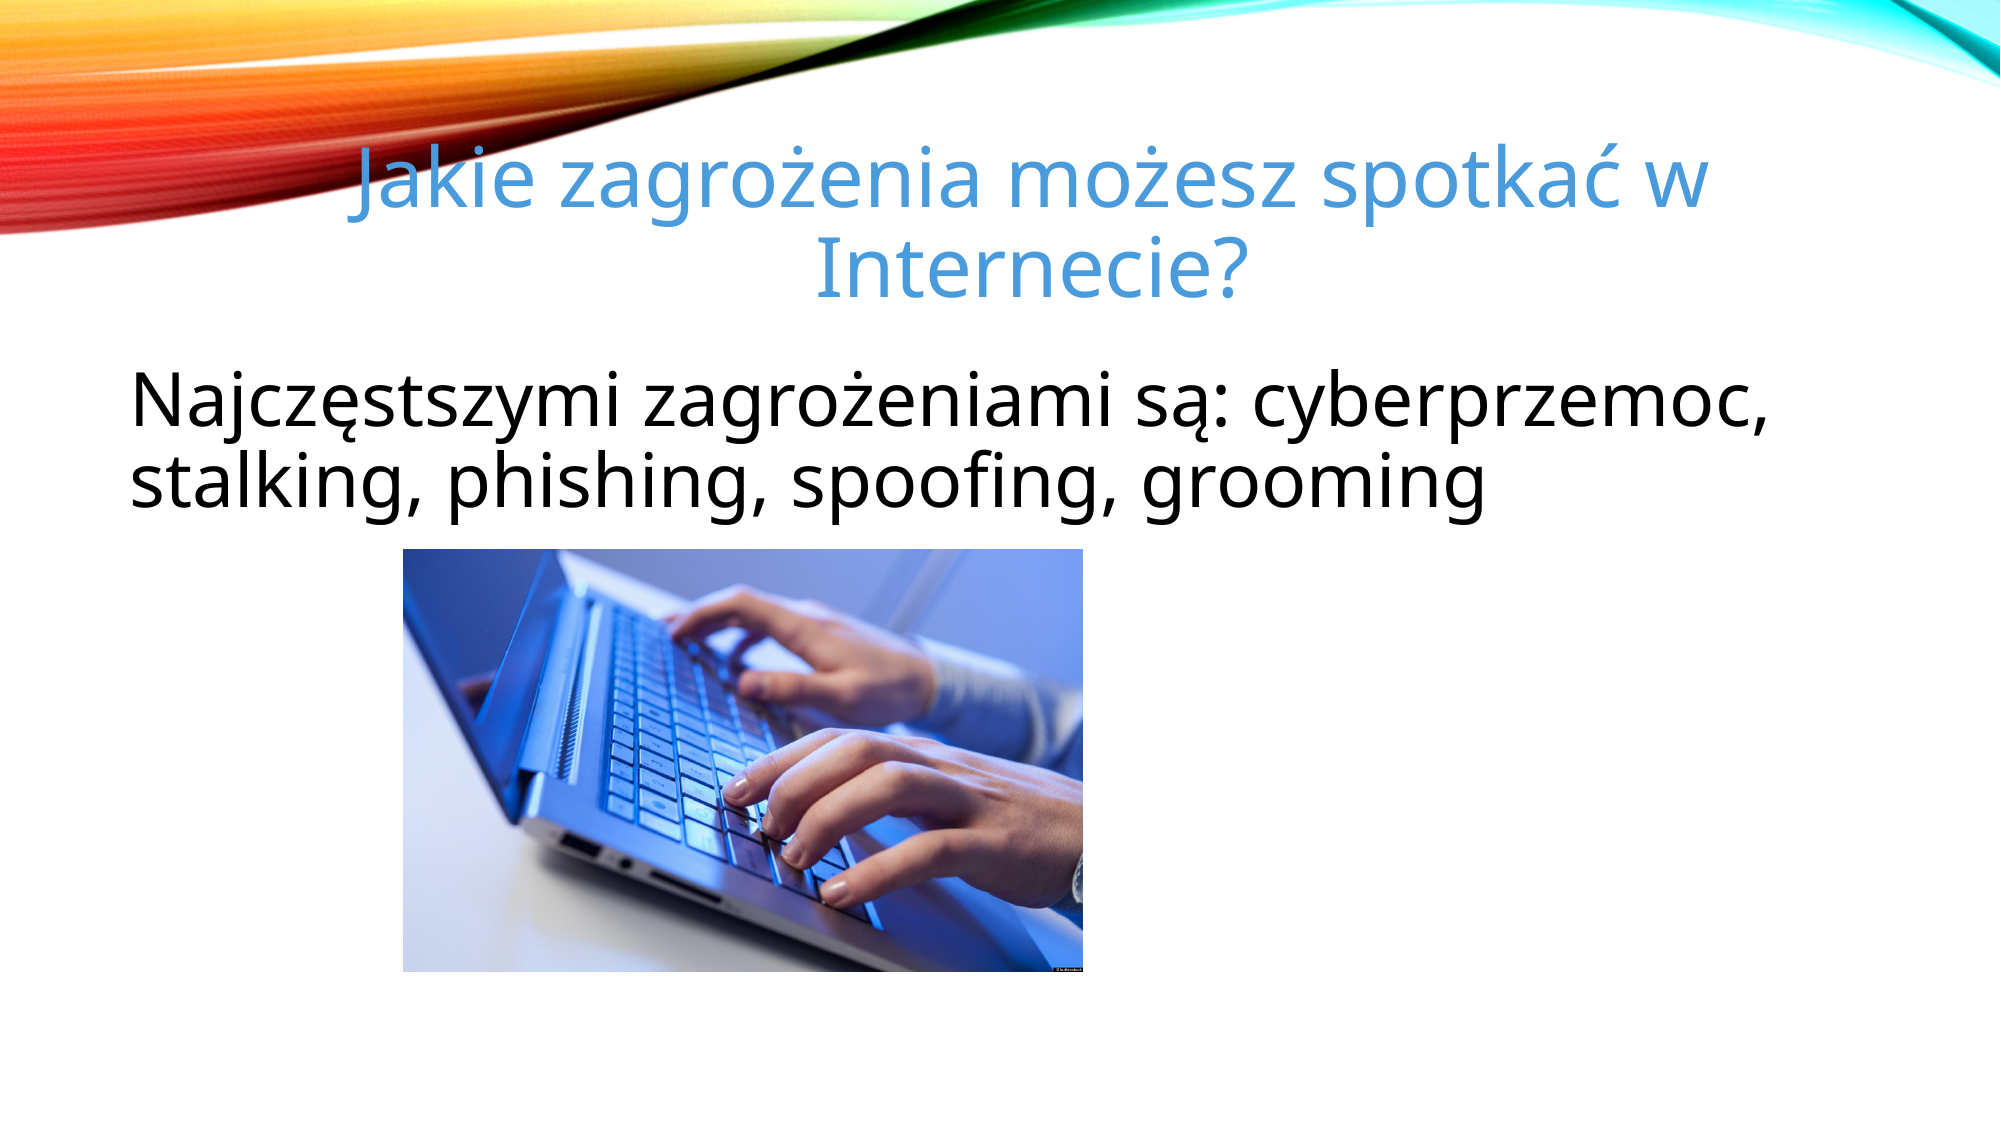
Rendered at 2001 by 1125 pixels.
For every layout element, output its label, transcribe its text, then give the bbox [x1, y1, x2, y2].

title Jakie zagrożenia możesz spotkać w Internecie? [326, 128, 1740, 341]
picture [403, 548, 1084, 972]
list Najczęstszymi zagrożeniami są: cyberprzemoc, stalking, phishing, spoofing, grooming. [114, 354, 1890, 1015]
